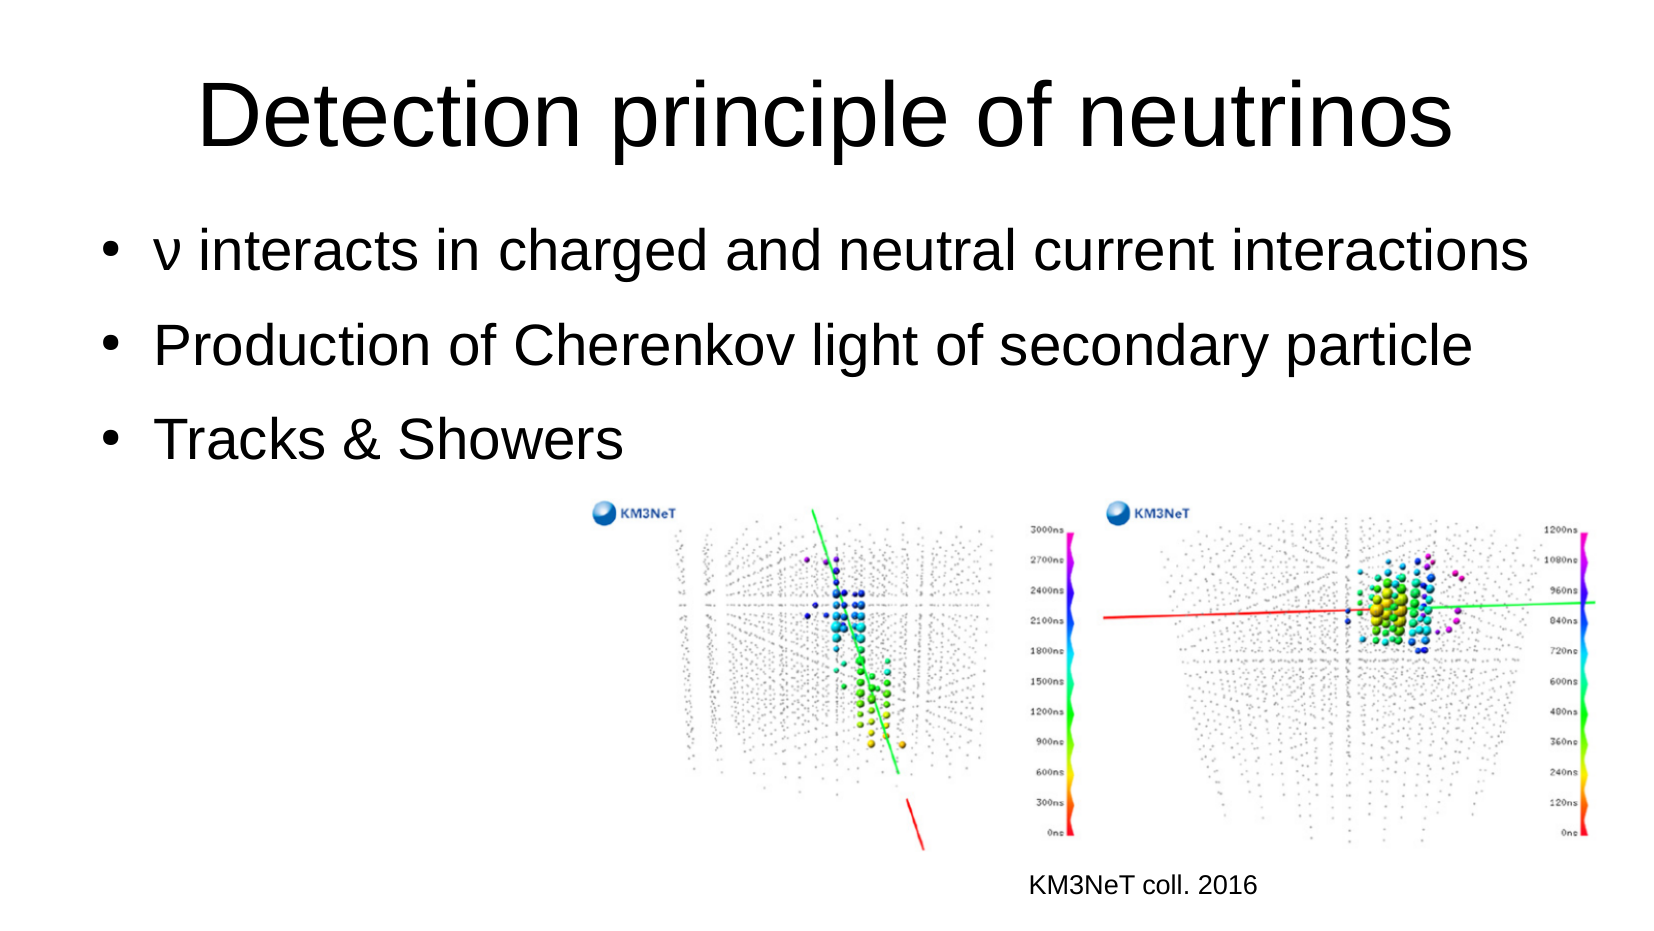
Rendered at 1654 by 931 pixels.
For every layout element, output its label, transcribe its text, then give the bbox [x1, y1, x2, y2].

picture [582, 487, 1635, 863]
text_box KM3NeT coll. 2016 [1013, 862, 1277, 908]
title Detection principle of neutrinos [82, 37, 1571, 193]
list ν interacts in charged and neutral current interactions Production of Cherenkov light of secondary particle Tracks & Showers [82, 217, 1571, 758]
